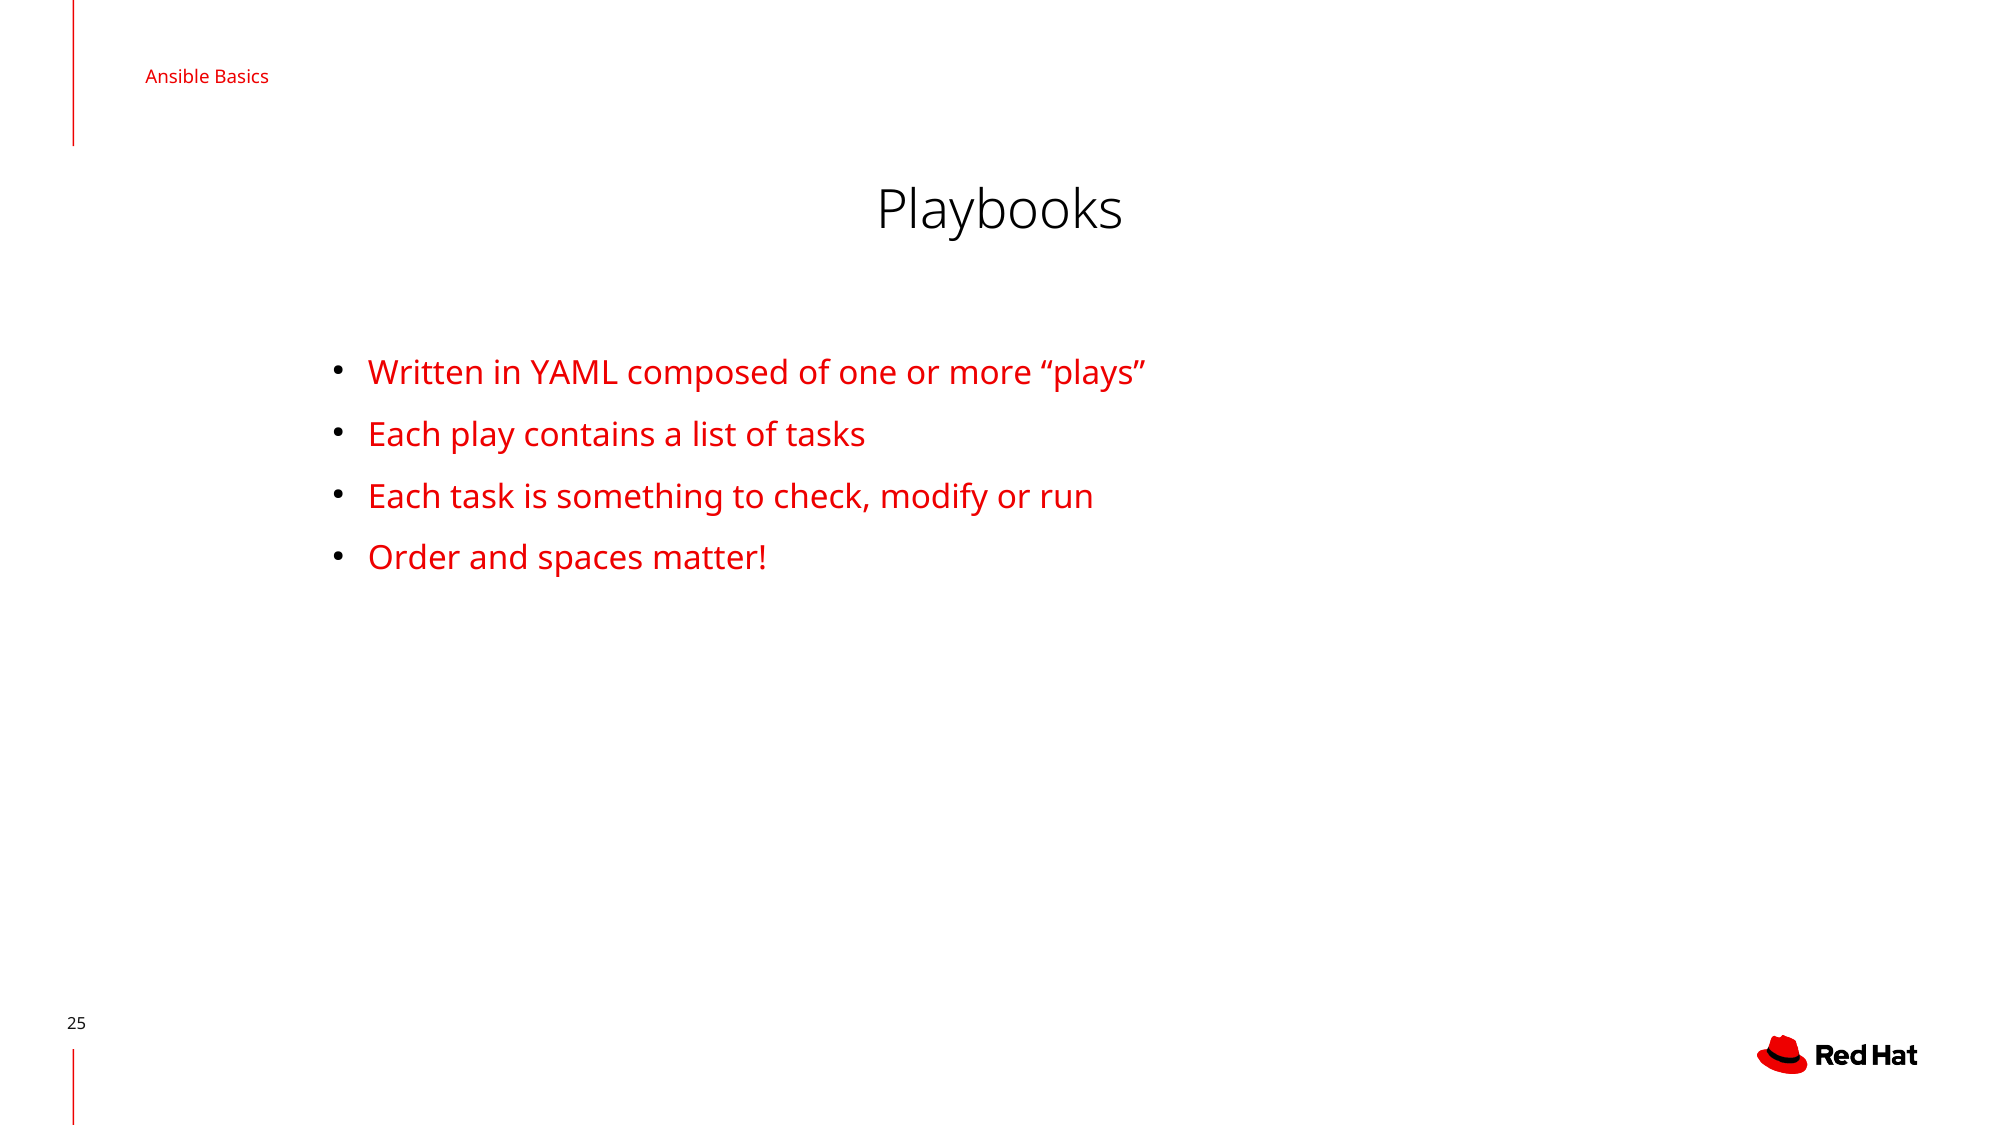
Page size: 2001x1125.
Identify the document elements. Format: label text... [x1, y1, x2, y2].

text_box Written in YAML composed of one or more “plays” Each play contains a list of tasks Each task is something to check, modify or run Order and spaces matter! [332, 329, 1653, 568]
picture [1757, 1035, 1918, 1074]
title Playbooks [287, 155, 1713, 315]
subtitle Ansible Basics [73, 9, 918, 143]
